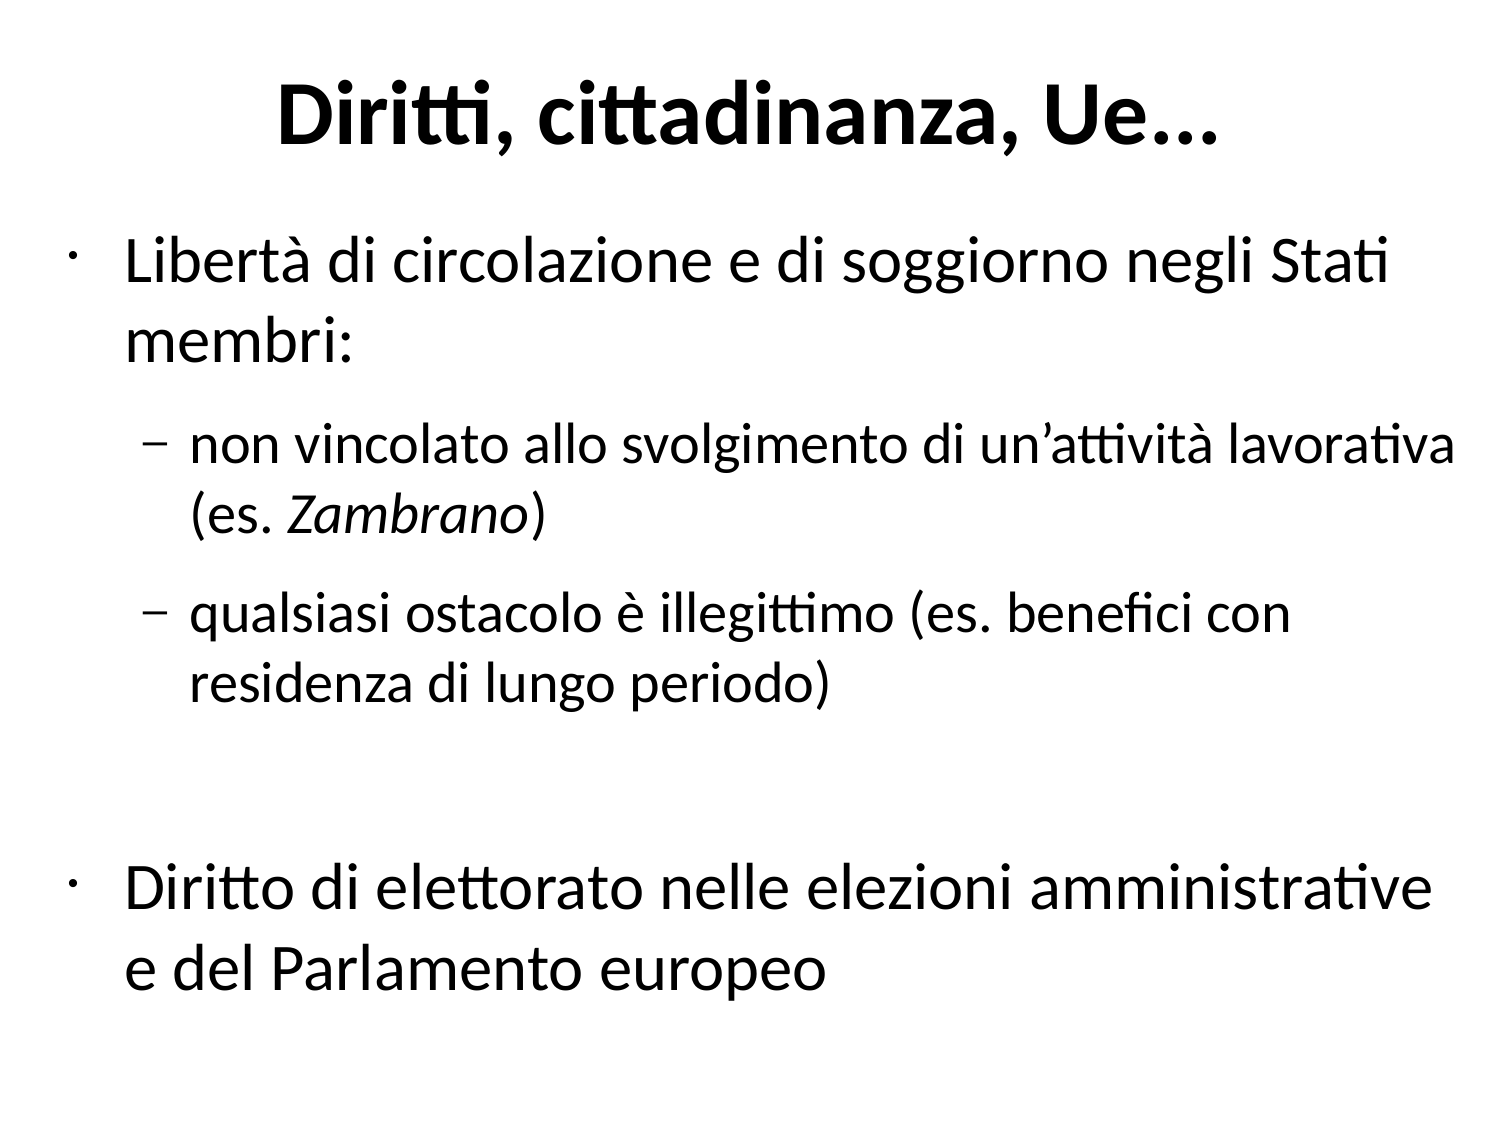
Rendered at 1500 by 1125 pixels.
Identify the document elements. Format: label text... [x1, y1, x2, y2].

list Libertà di circolazione e di soggiorno negli Stati membri: non vincolato allo svolgimento di un’attività lavorativa (es. Zambrano) qualsiasi ostacolo è illegittimo (es. benefici con residenza di lungo periodo) Diritto di elettorato nelle elezioni amministrative e del Parlamento europeo Diritto di petizione e di ricorrere al Mediatore per cattiva amministrazione Diritto di usare la propria lingua e di accedere agli atti dell’Ue... [53, 208, 1483, 1094]
title Diritti, cittadinanza, Ue... [75, 45, 1425, 173]
